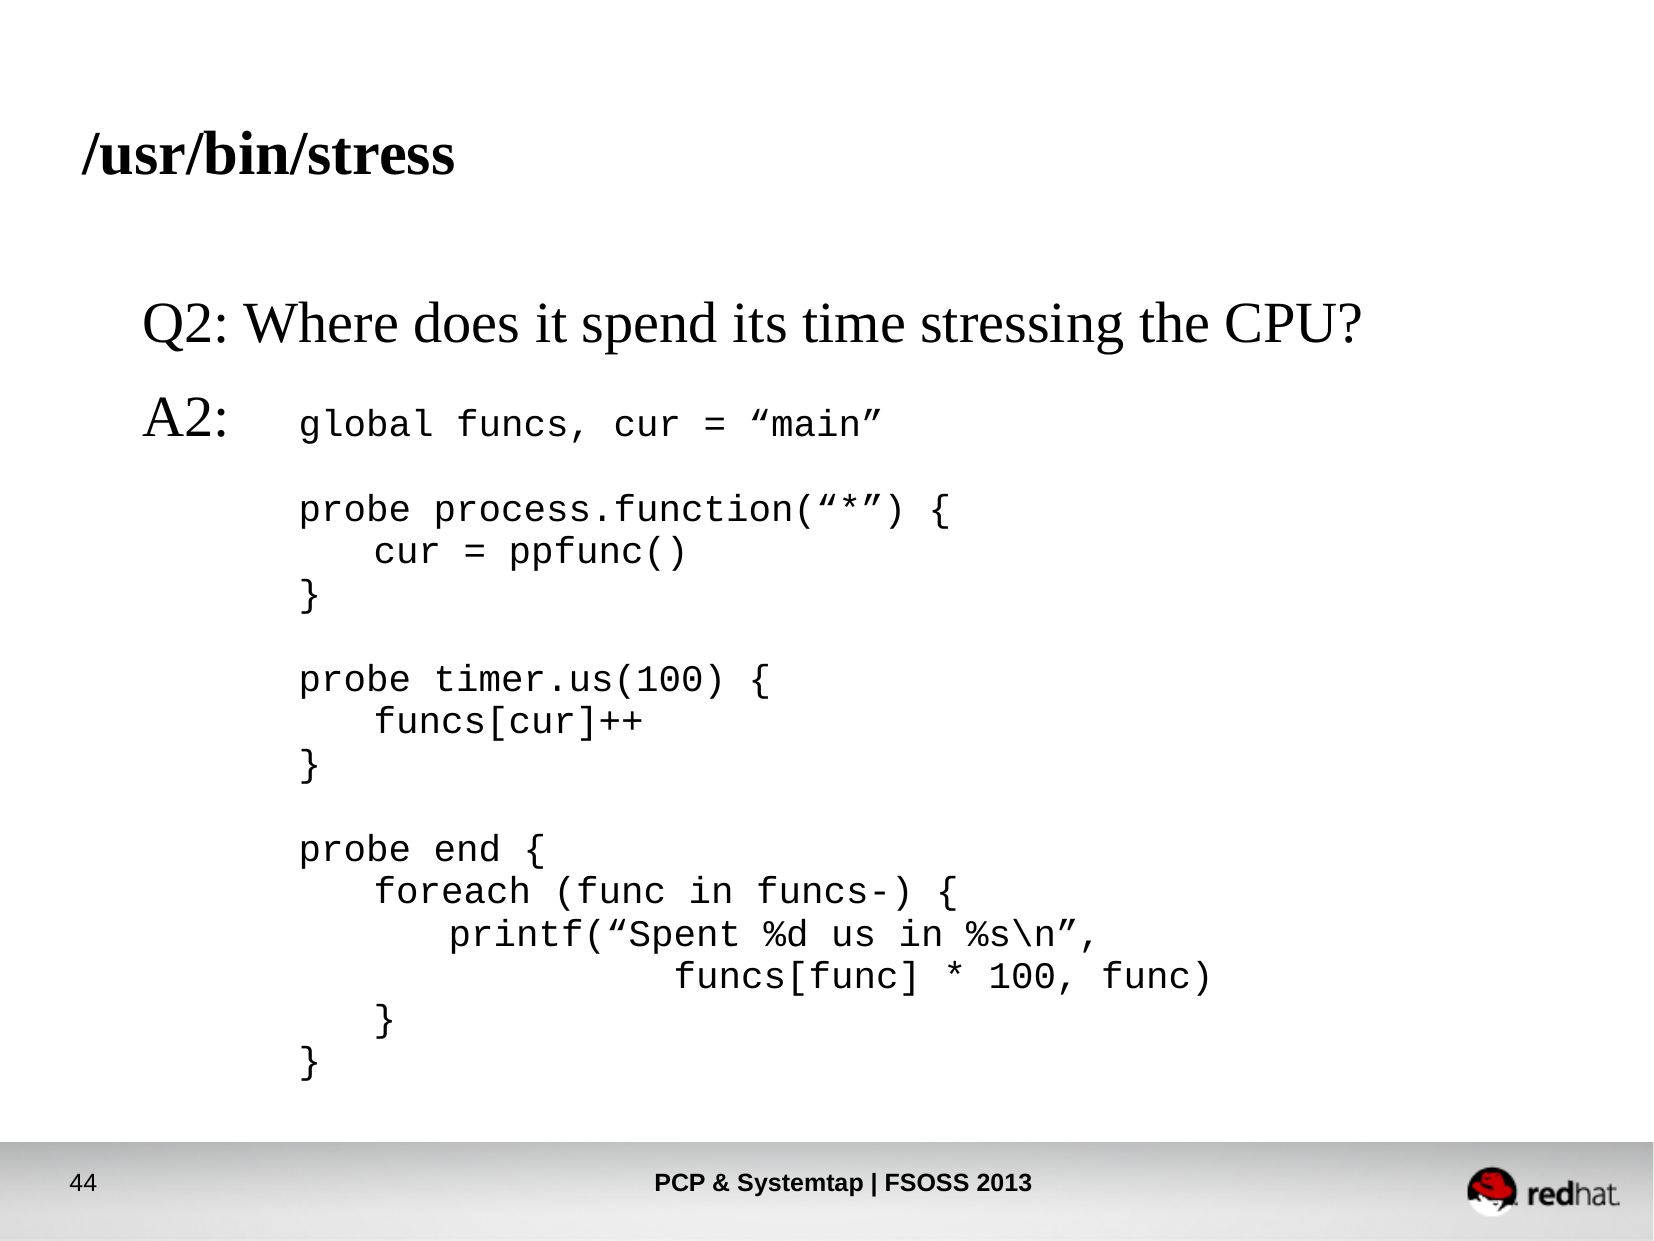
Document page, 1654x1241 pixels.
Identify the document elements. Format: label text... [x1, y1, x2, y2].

title /usr/bin/stress [82, 49, 1571, 257]
text_box global funcs, cur = “main” probe process.function(“*”) { cur = ppfunc() } probe timer.us(100) { funcs[cur]++ } probe end { foreach (func in funcs-) { printf(“Spent %d us in %s\n”, funcs[func] * 100, func) } } [283, 397, 1544, 1093]
list Q2: Where does it spend its time stressing the CPU? A2: [82, 290, 1538, 1094]
picture [0, 1142, 1654, 1241]
